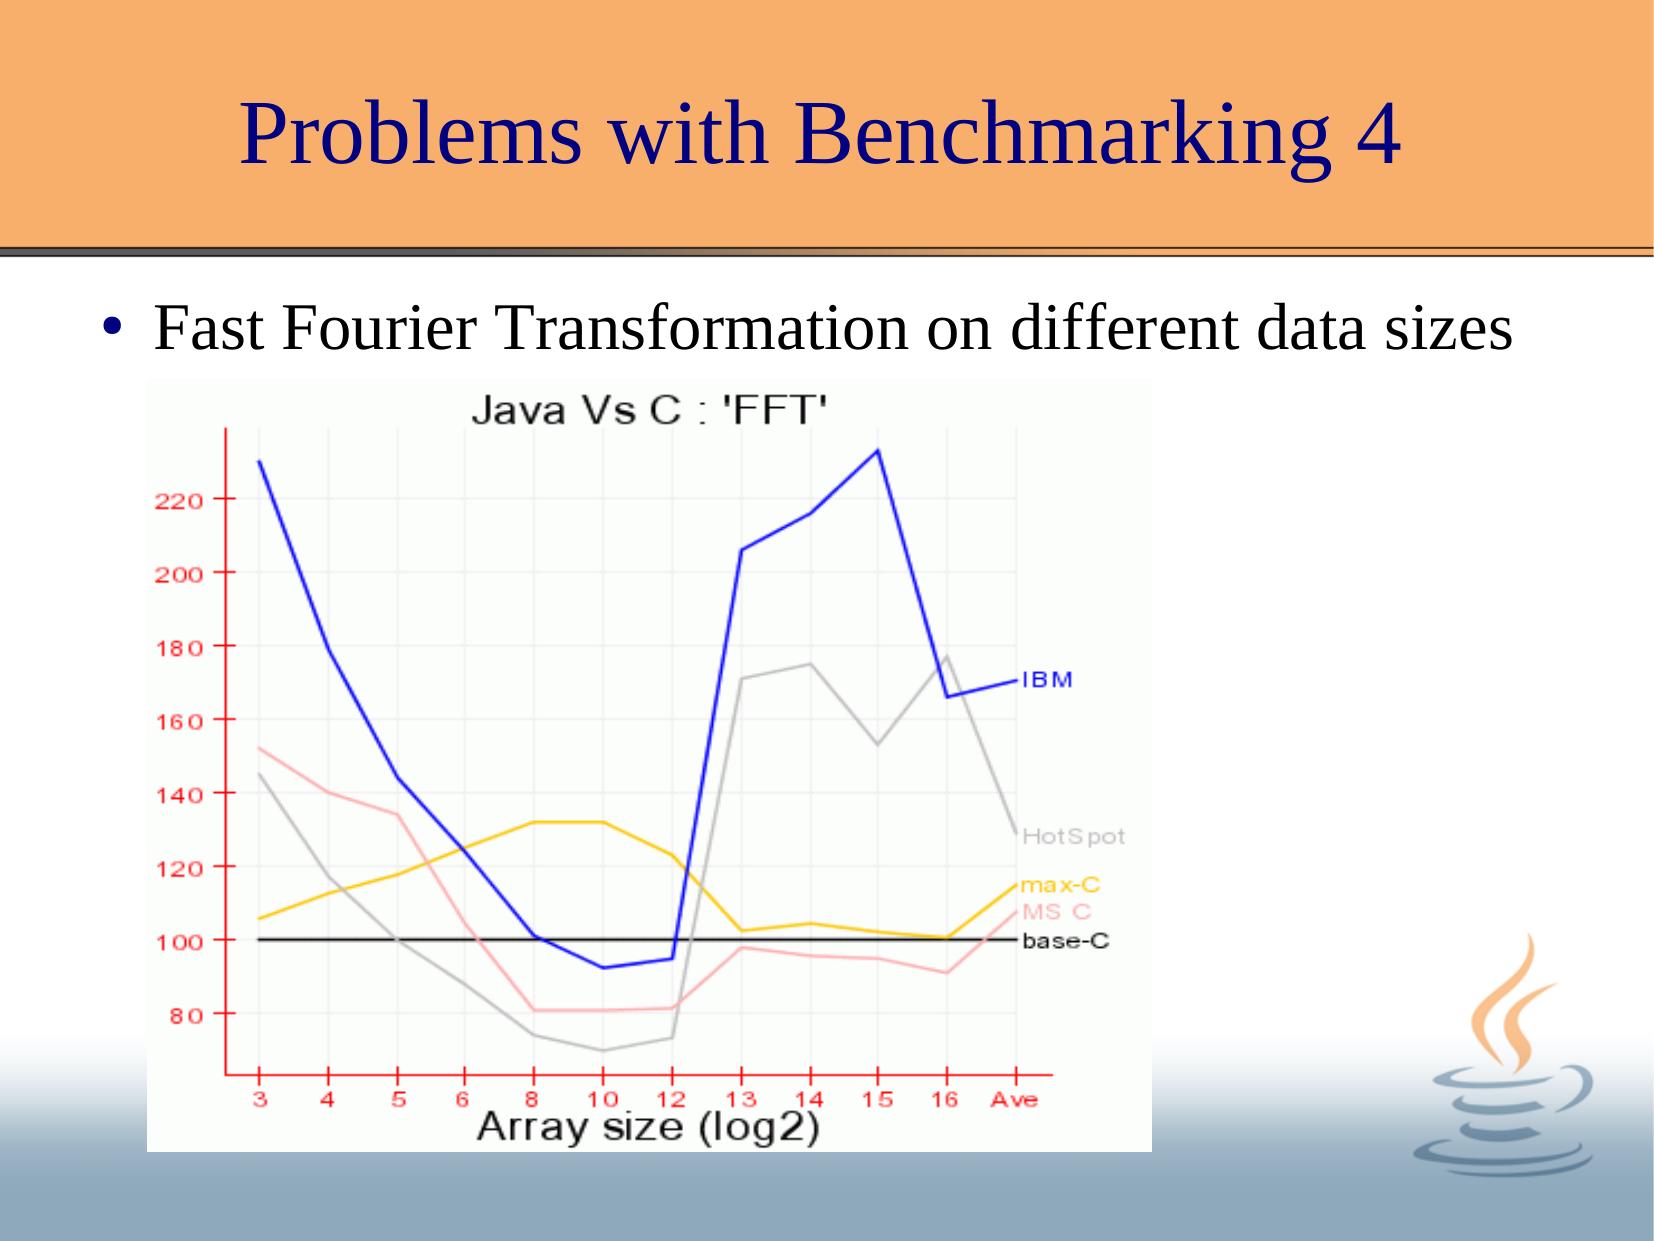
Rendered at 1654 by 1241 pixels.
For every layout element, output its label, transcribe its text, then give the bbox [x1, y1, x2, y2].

list Fast Fourier Transformation on different data sizes [82, 290, 1571, 1034]
title Problems with Benchmarking 4 [76, 29, 1565, 237]
picture [0, 0, 1654, 1241]
